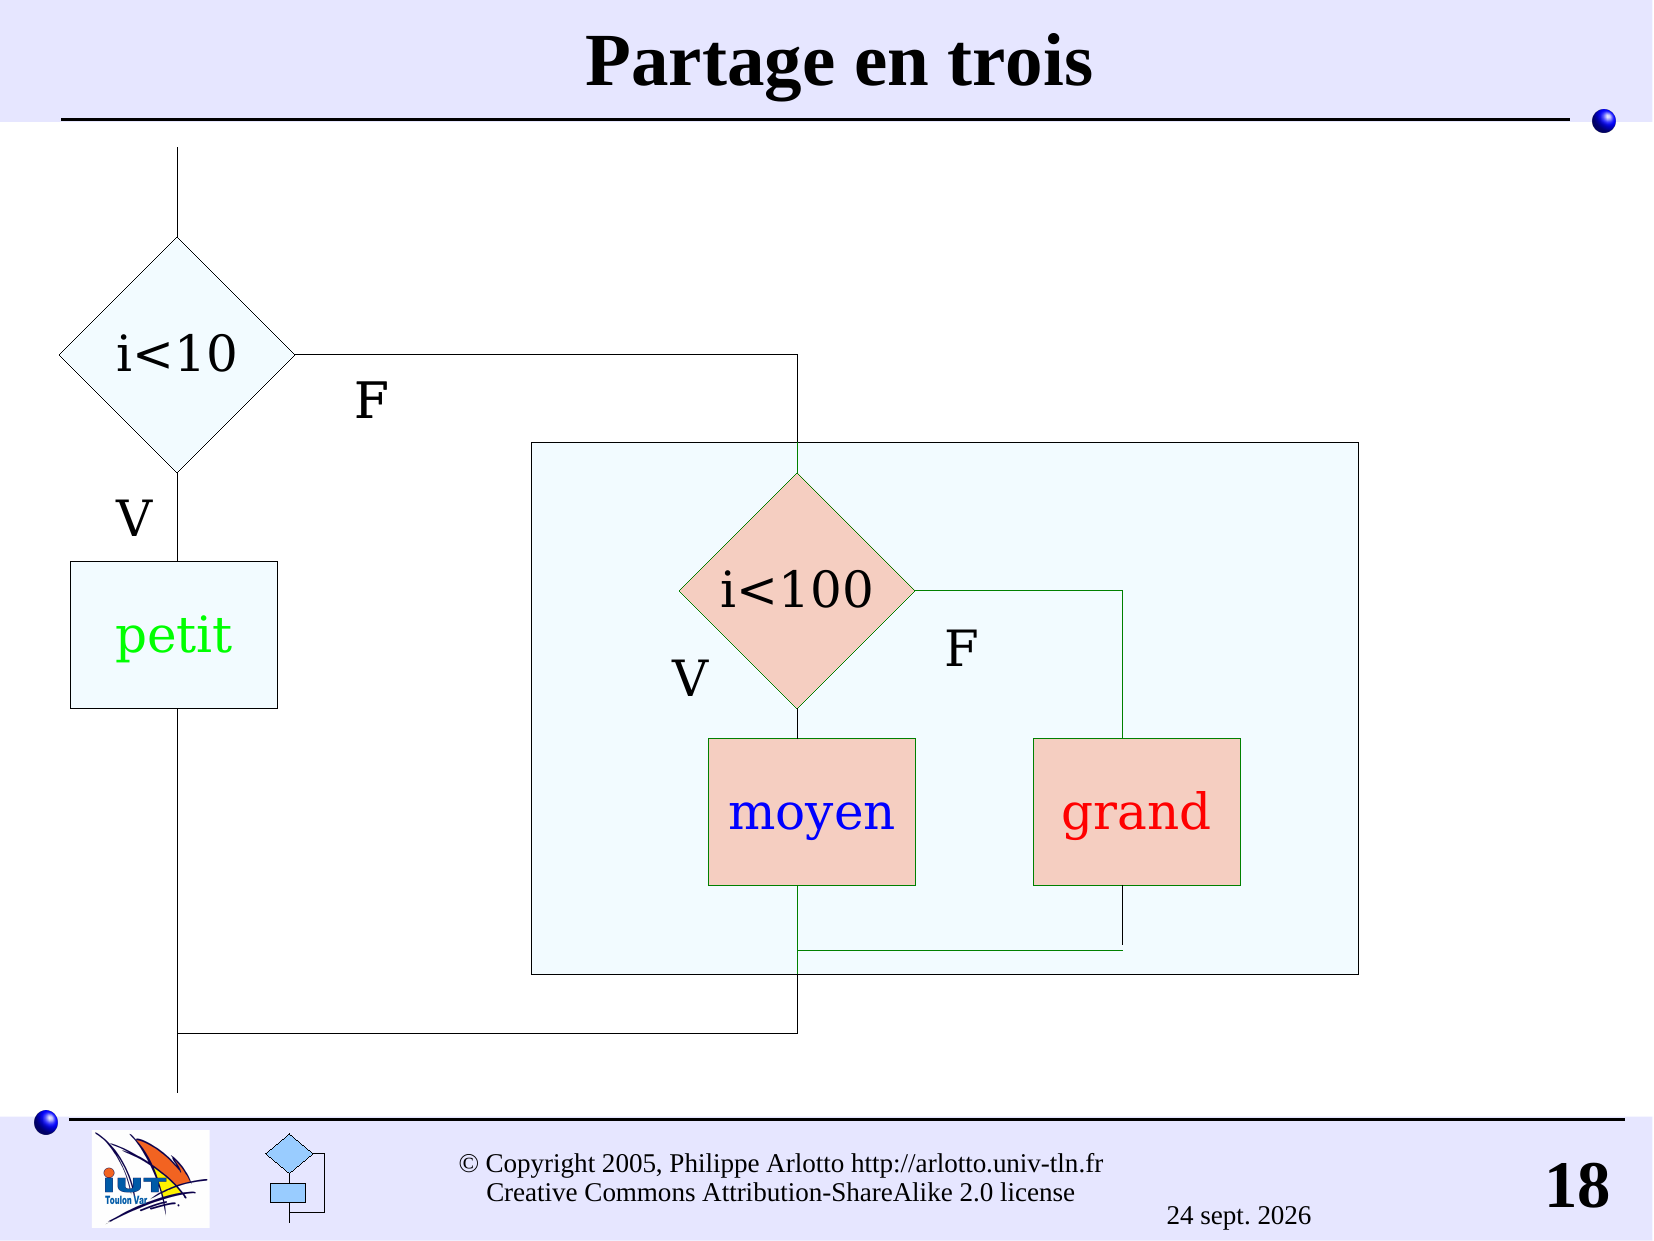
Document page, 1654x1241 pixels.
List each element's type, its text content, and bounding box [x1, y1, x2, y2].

text_box [798, 442, 1359, 975]
text_box F [944, 620, 980, 679]
text_box F [354, 372, 390, 431]
text_box grand [1033, 738, 1241, 886]
text_box petit [70, 561, 278, 709]
text_box V [672, 650, 709, 709]
title Partage en trois [95, 14, 1585, 107]
text_box moyen [708, 738, 916, 886]
text_box i<100 [679, 472, 915, 709]
text_box V [116, 490, 153, 549]
text_box i<10 [59, 236, 295, 473]
text_box [531, 442, 797, 975]
